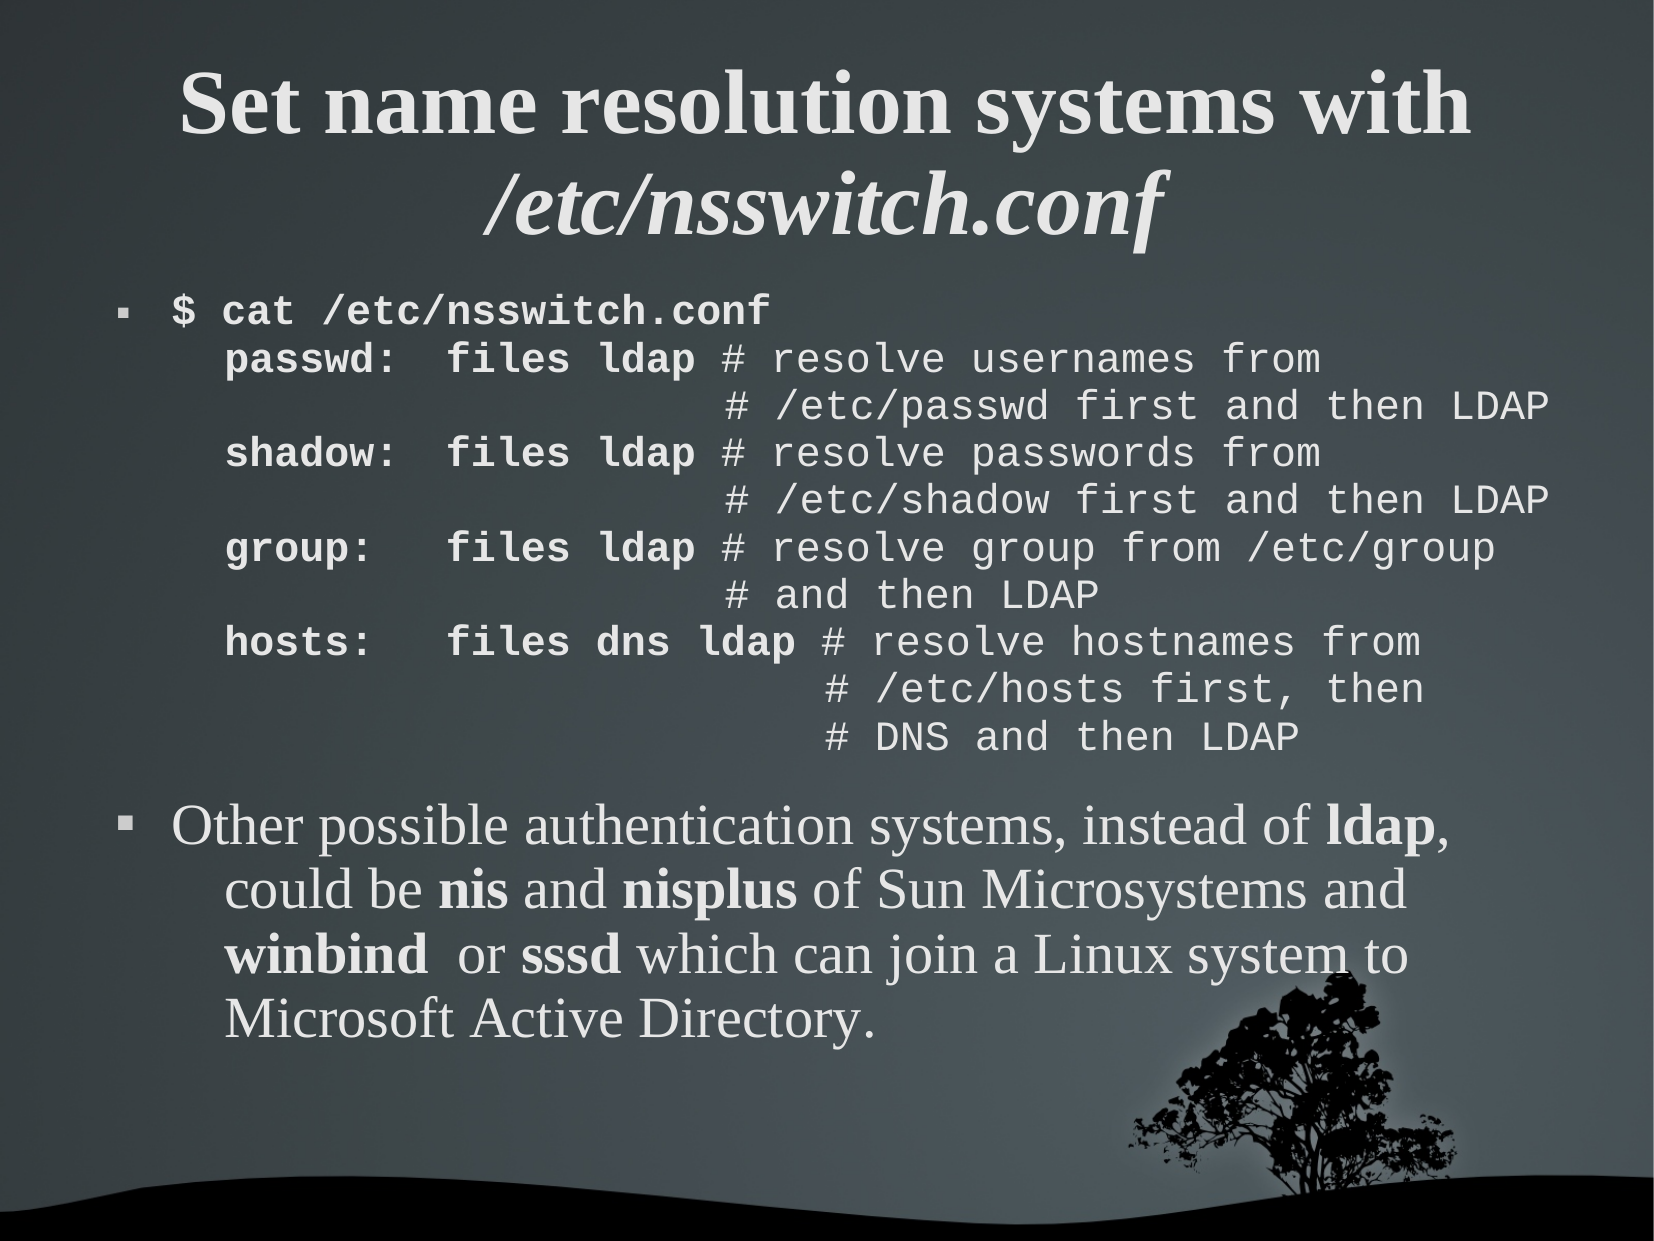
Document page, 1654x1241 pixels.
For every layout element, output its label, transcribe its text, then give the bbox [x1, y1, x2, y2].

title Set name resolution systems with /etc/nsswitch.conf [82, 33, 1571, 273]
picture [0, 0, 1654, 1241]
list $ cat /etc/nsswitch.conf passwd: files ldap # resolve usernames from # /etc/passwd first and then LDAP shadow: files ldap # resolve passwords from # /etc/shadow first and then LDAP group: files ldap # resolve group from /etc/group # and then LDAP hosts: files dns ldap # resolve hostnames from # /etc/hosts first, then # DNS and then LDAP Other possible authentication systems, instead of ldap, could be nis and nisplus of Sun Microsystems and winbind or sssd which can join a Linux system to Microsoft Active Directory. [82, 290, 1571, 1200]
